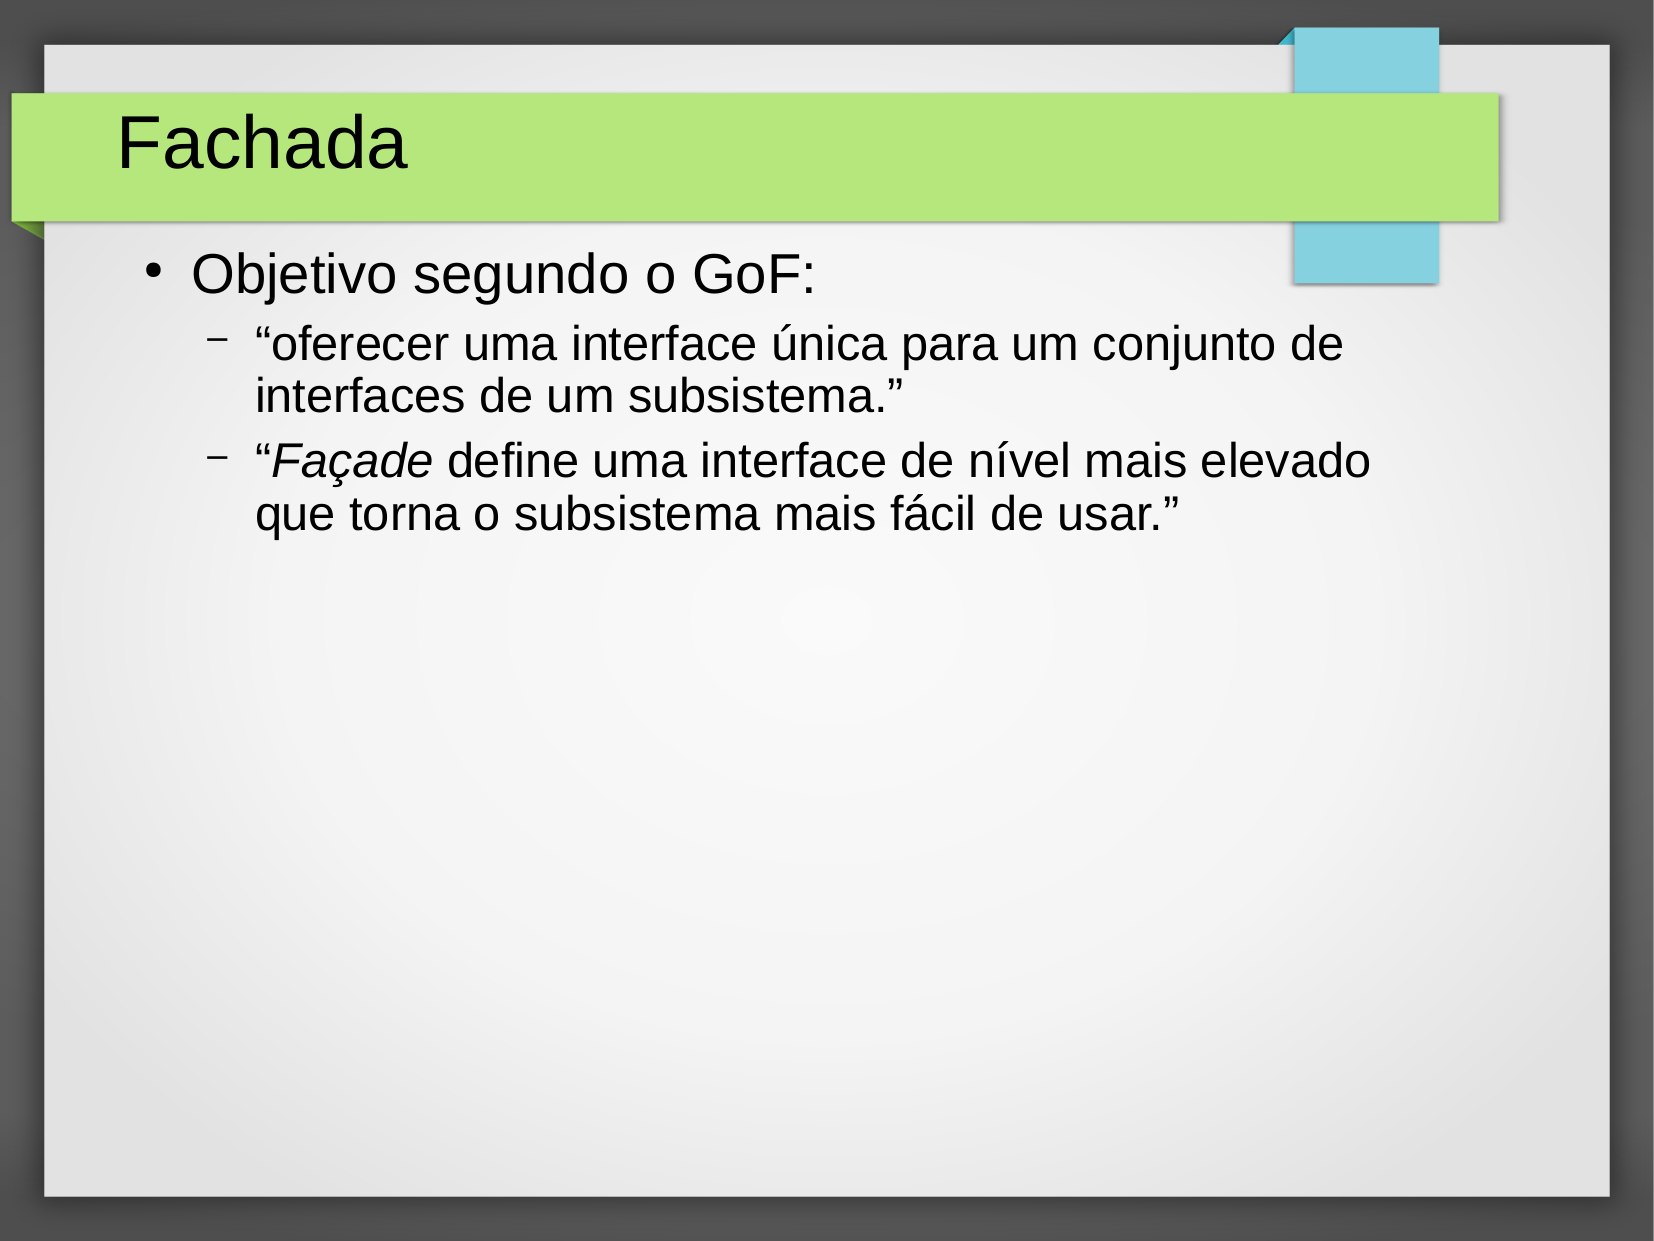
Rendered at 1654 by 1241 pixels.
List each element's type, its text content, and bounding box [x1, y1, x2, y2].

title Fachada [75, 45, 1426, 233]
list Objetivo segundo o GoF: “oferecer uma interface única para um conjunto de interfaces de um subsistema.” “Façade define uma interface de nível mais elevado que torna o subsistema mais fácil de usar.” [112, 237, 1388, 598]
picture [0, 0, 1654, 1241]
